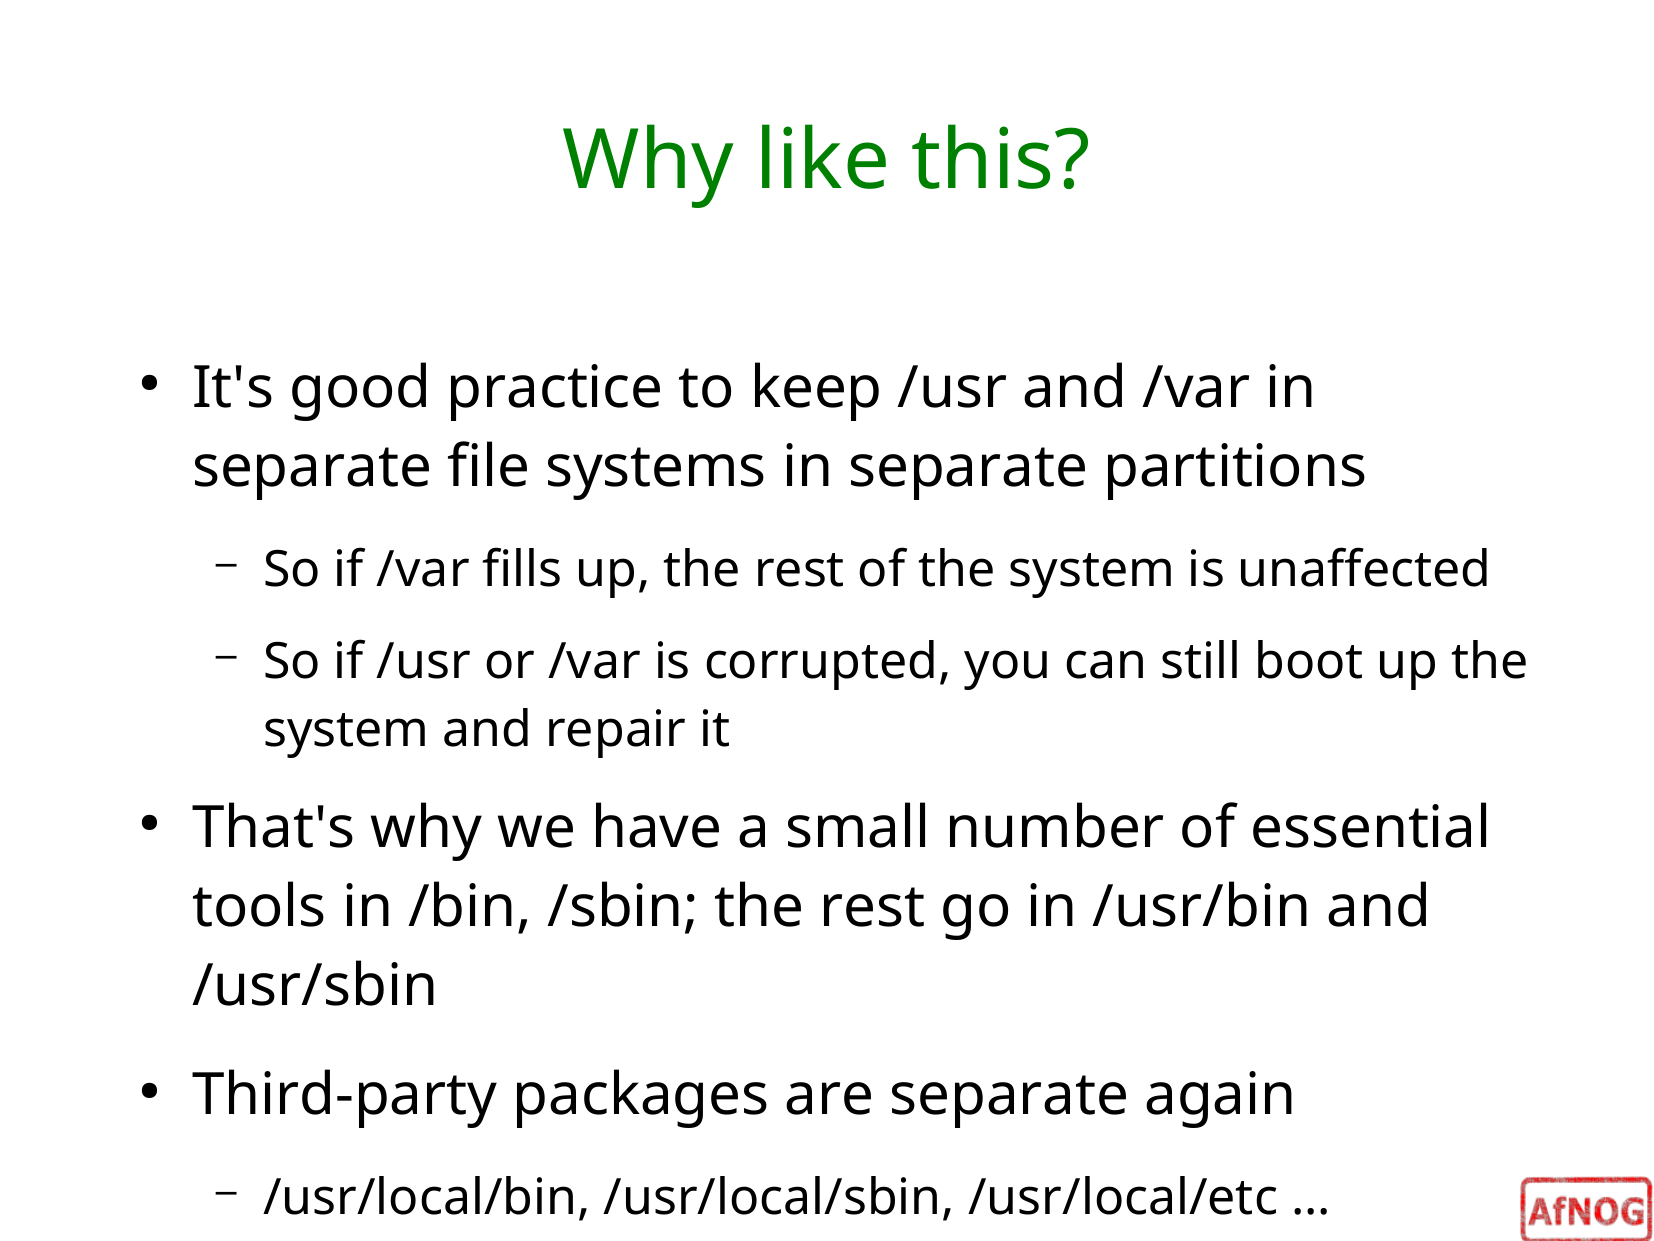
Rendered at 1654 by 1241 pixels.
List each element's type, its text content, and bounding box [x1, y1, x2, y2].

title Why like this? [121, 73, 1533, 241]
picture [1519, 1175, 1654, 1241]
list It's good practice to keep /usr and /var in separate file systems in separate partitions So if /var fills up, the rest of the system is unaffected So if /usr or /var is corrupted, you can still boot up the system and repair it That's why we have a small number of essential tools in /bin, /sbin; the rest go in /usr/bin and /usr/sbin Third-party packages are separate again /usr/local/bin, /usr/local/sbin, /usr/local/etc ... [121, 344, 1533, 1127]
